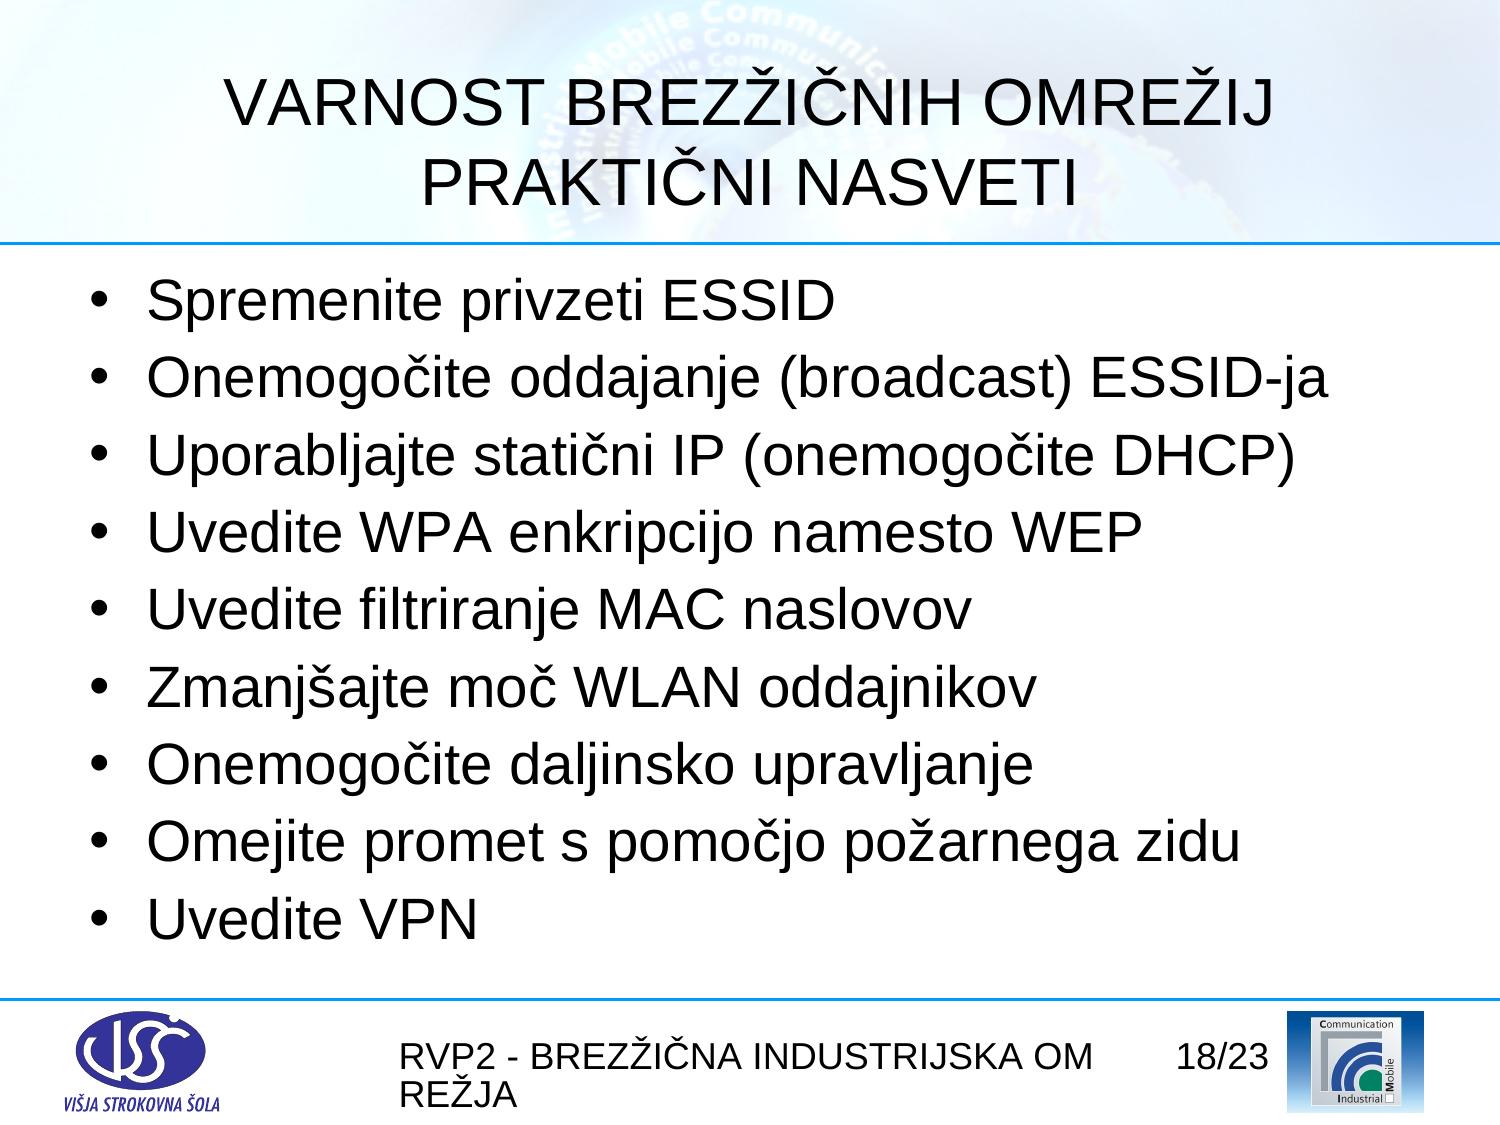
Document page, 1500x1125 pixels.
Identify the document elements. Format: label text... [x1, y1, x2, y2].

list Spremenite privzeti ESSID Onemogočite oddajanje (broadcast) ESSID-ja Uporabljajte statični IP (onemogočite DHCP) Uvedite WPA enkripcijo namesto WEP Uvedite filtriranje MAC naslovov Zmanjšajte moč WLAN oddajnikov Onemogočite daljinsko upravljanje Omejite promet s pomočjo požarnega zidu Uvedite VPN [75, 262, 1426, 1125]
title VARNOST BREZŽIČNIH OMREŽIJ PRAKTIČNI NASVETI [75, 45, 1426, 233]
